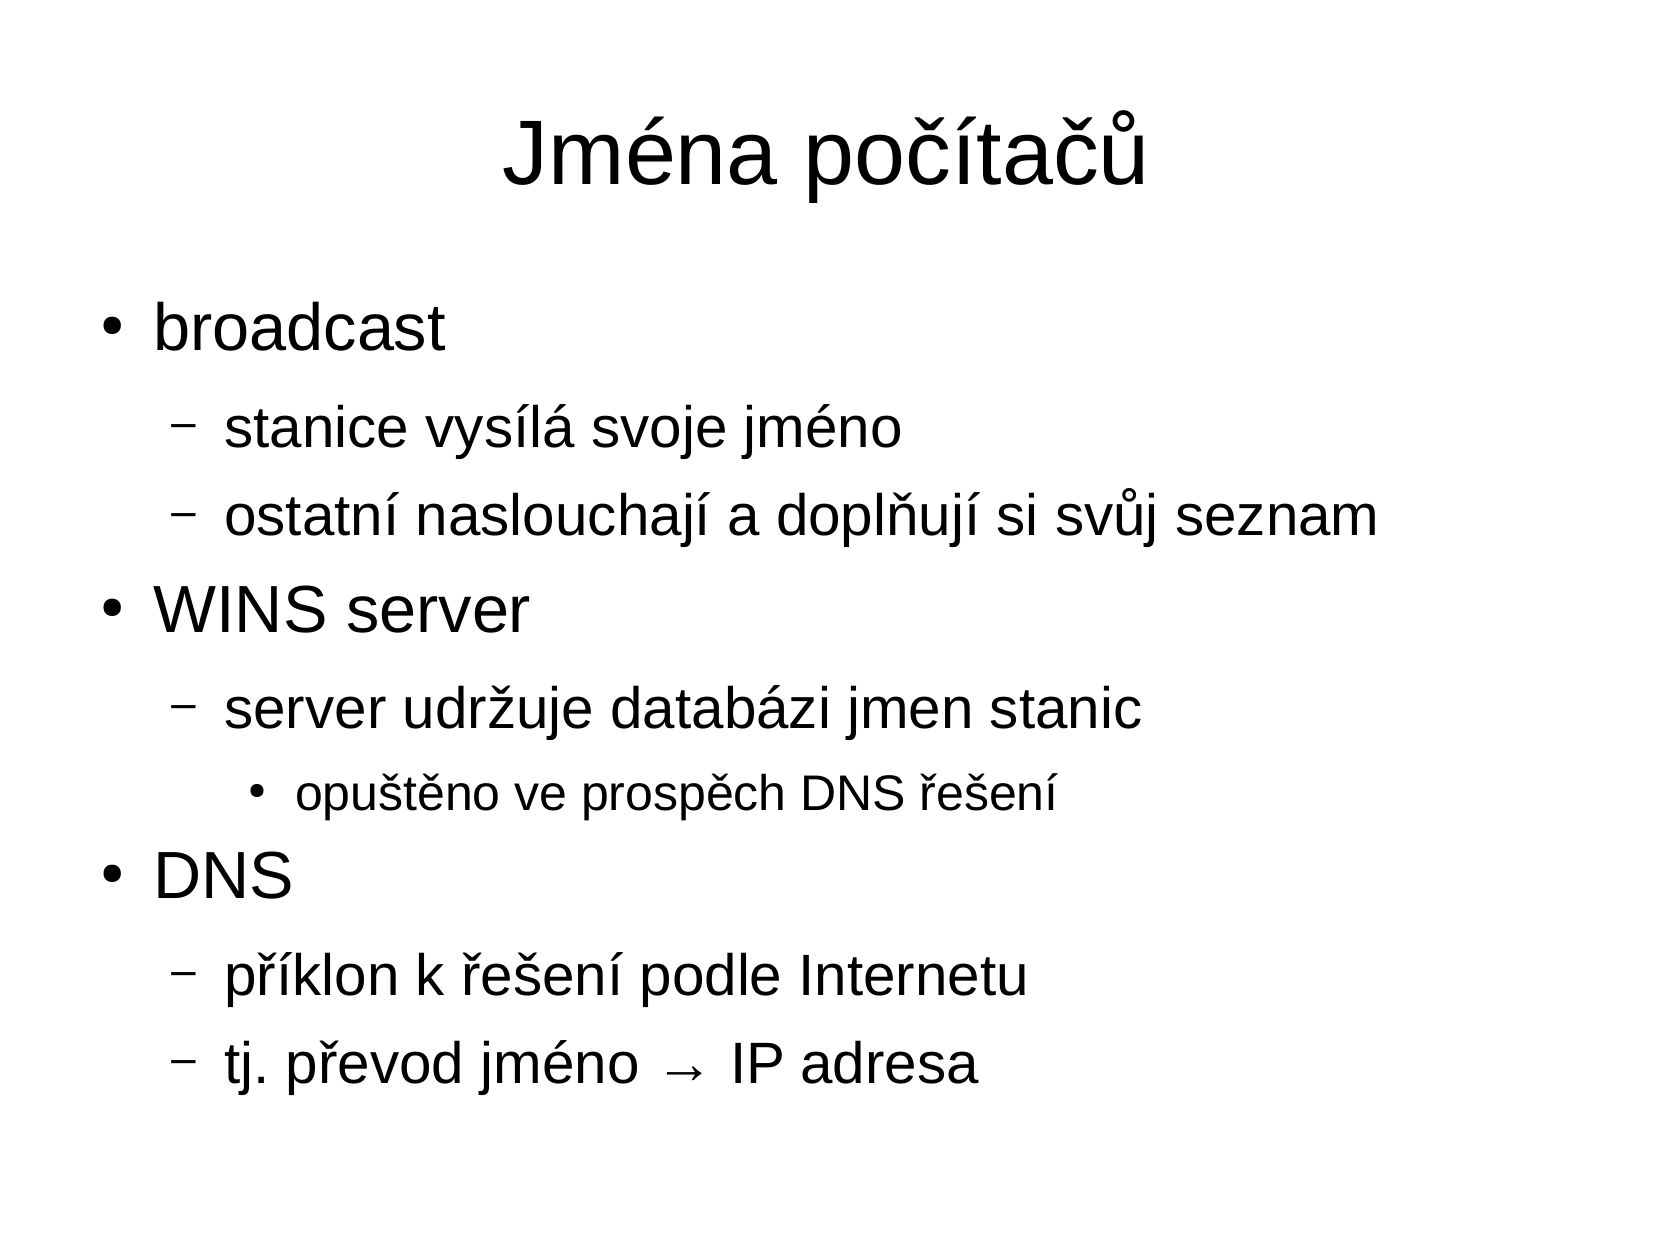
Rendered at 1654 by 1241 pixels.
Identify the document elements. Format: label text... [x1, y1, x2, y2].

title Jména počítačů [82, 49, 1571, 257]
list broadcast stanice vysílá svoje jméno ostatní naslouchají a doplňují si svůj seznam WINS server server udržuje databázi jmen stanic opuštěno ve prospěch DNS řešení DNS příklon k řešení podle Internetu tj. převod jméno → IP adresa [82, 290, 1571, 1109]
